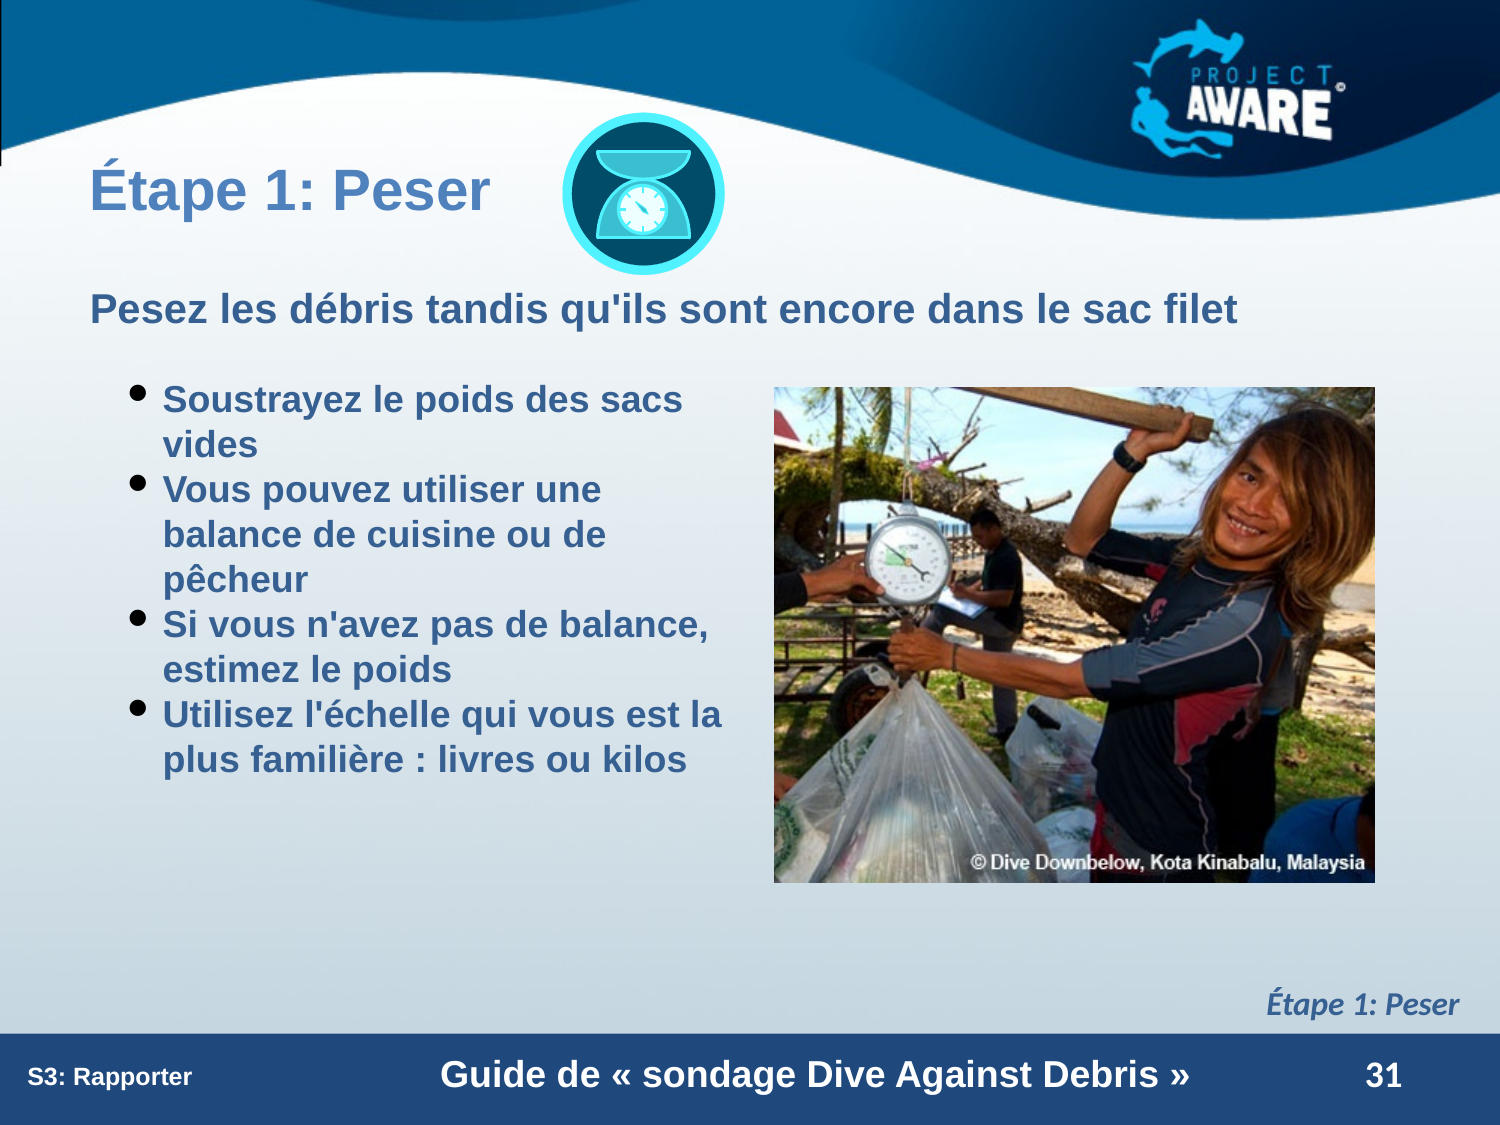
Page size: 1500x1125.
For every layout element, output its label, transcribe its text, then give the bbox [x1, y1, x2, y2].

text_box Soustrayez le poids des sacs vides Vous pouvez utiliser une balance de cuisine ou de pêcheur Si vous n'avez pas de balance, estimez le poids Utilisez l'échelle qui vous est la plus familière : livres ou kilos [112, 367, 738, 804]
picture [0, 0, 1500, 1037]
text_box Étape 1: Peser [999, 975, 1475, 1025]
text_box Étape 1: Peser [75, 145, 562, 237]
text_box <numéro> [1350, 1042, 1475, 1103]
text_box Pesez les débris tandis qu'ils sont encore dans le sac filet [74, 274, 1413, 355]
text_box Étape 1: Peser [725, 145, 1075, 237]
text_box S3: Rapporter [12, 1052, 425, 1103]
text_box Guide de « sondage Dive Against Debris » [425, 1042, 1276, 1103]
